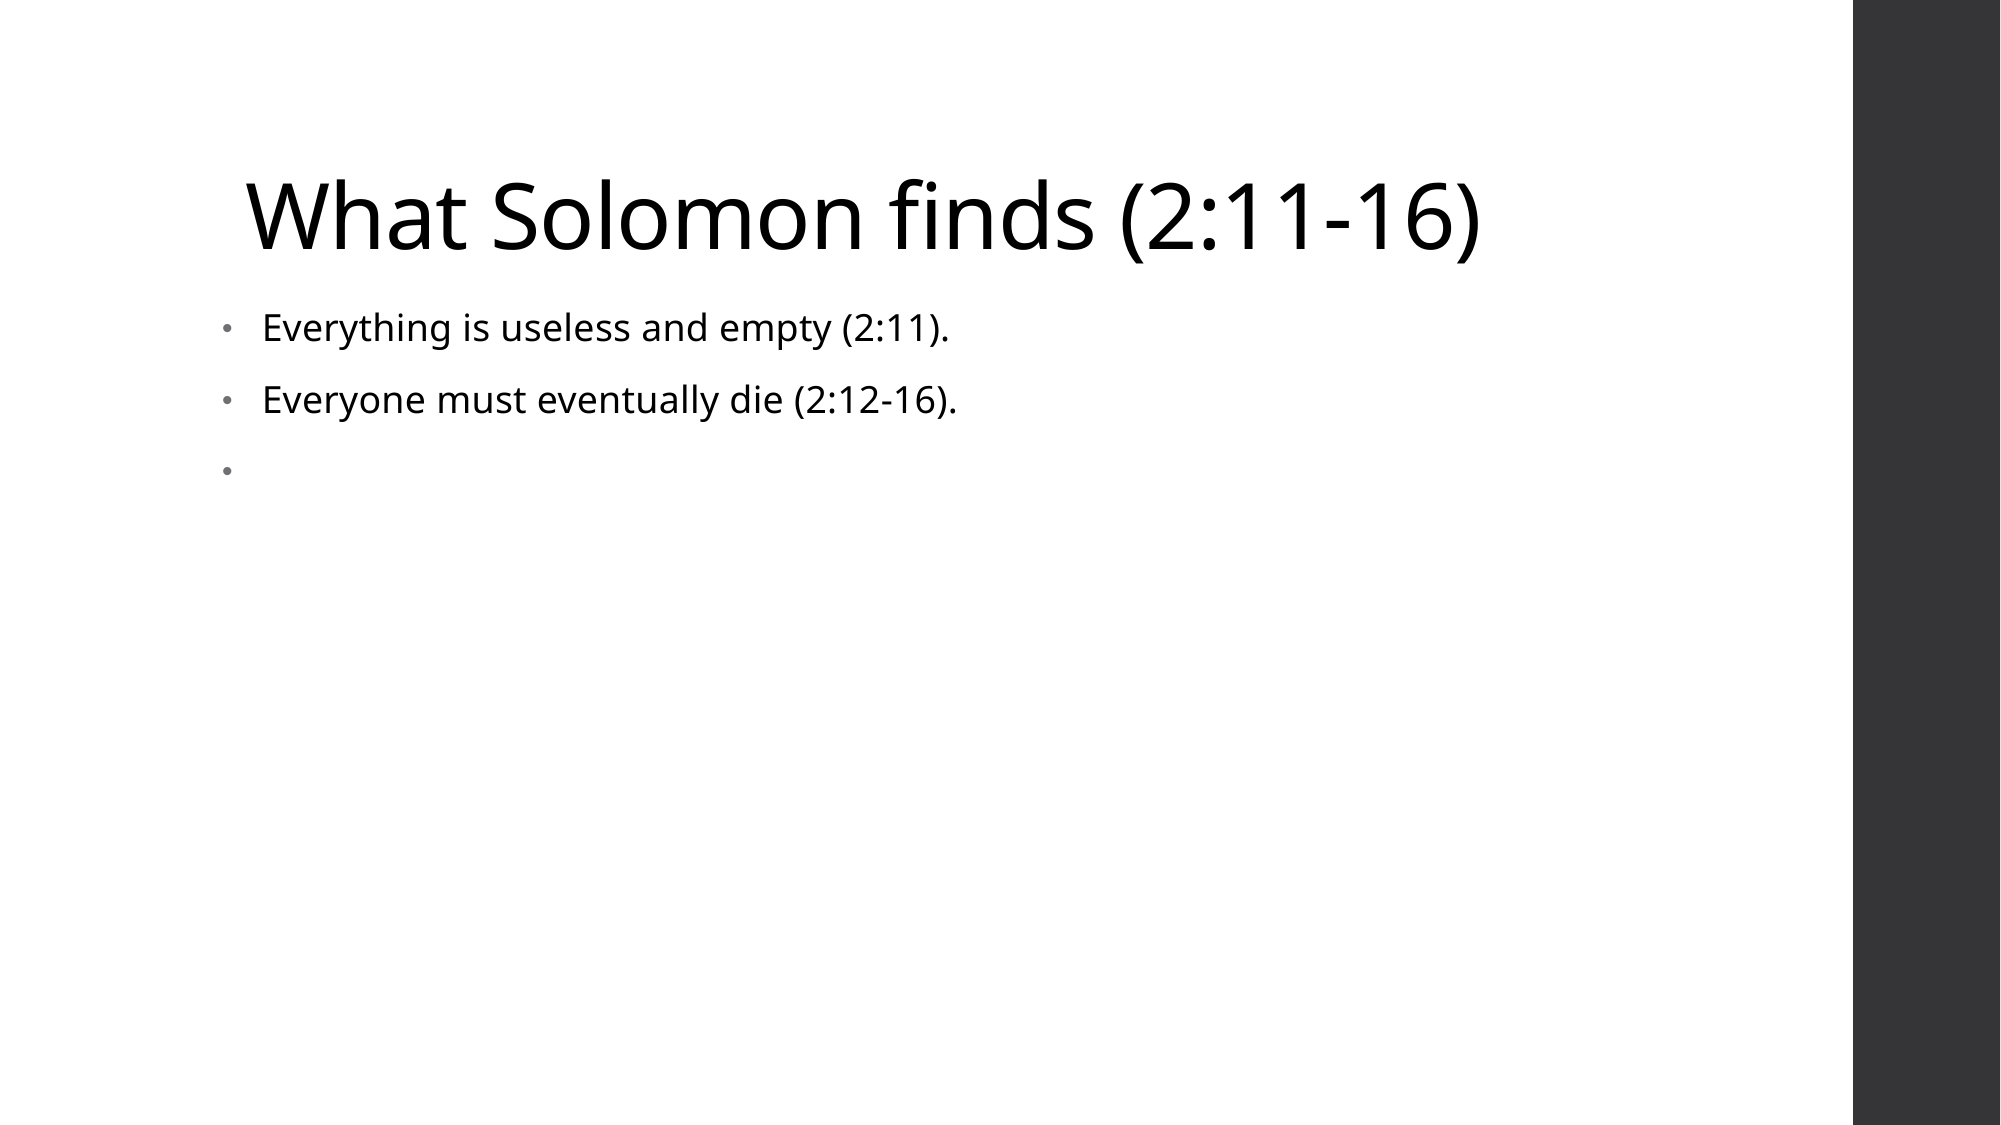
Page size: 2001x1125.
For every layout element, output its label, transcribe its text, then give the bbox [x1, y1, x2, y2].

list Everything is useless and empty (2:11). Everyone must eventually die (2:12-16). [206, 299, 1617, 1014]
title What Solomon finds (2:11-16) [206, 60, 1797, 278]
